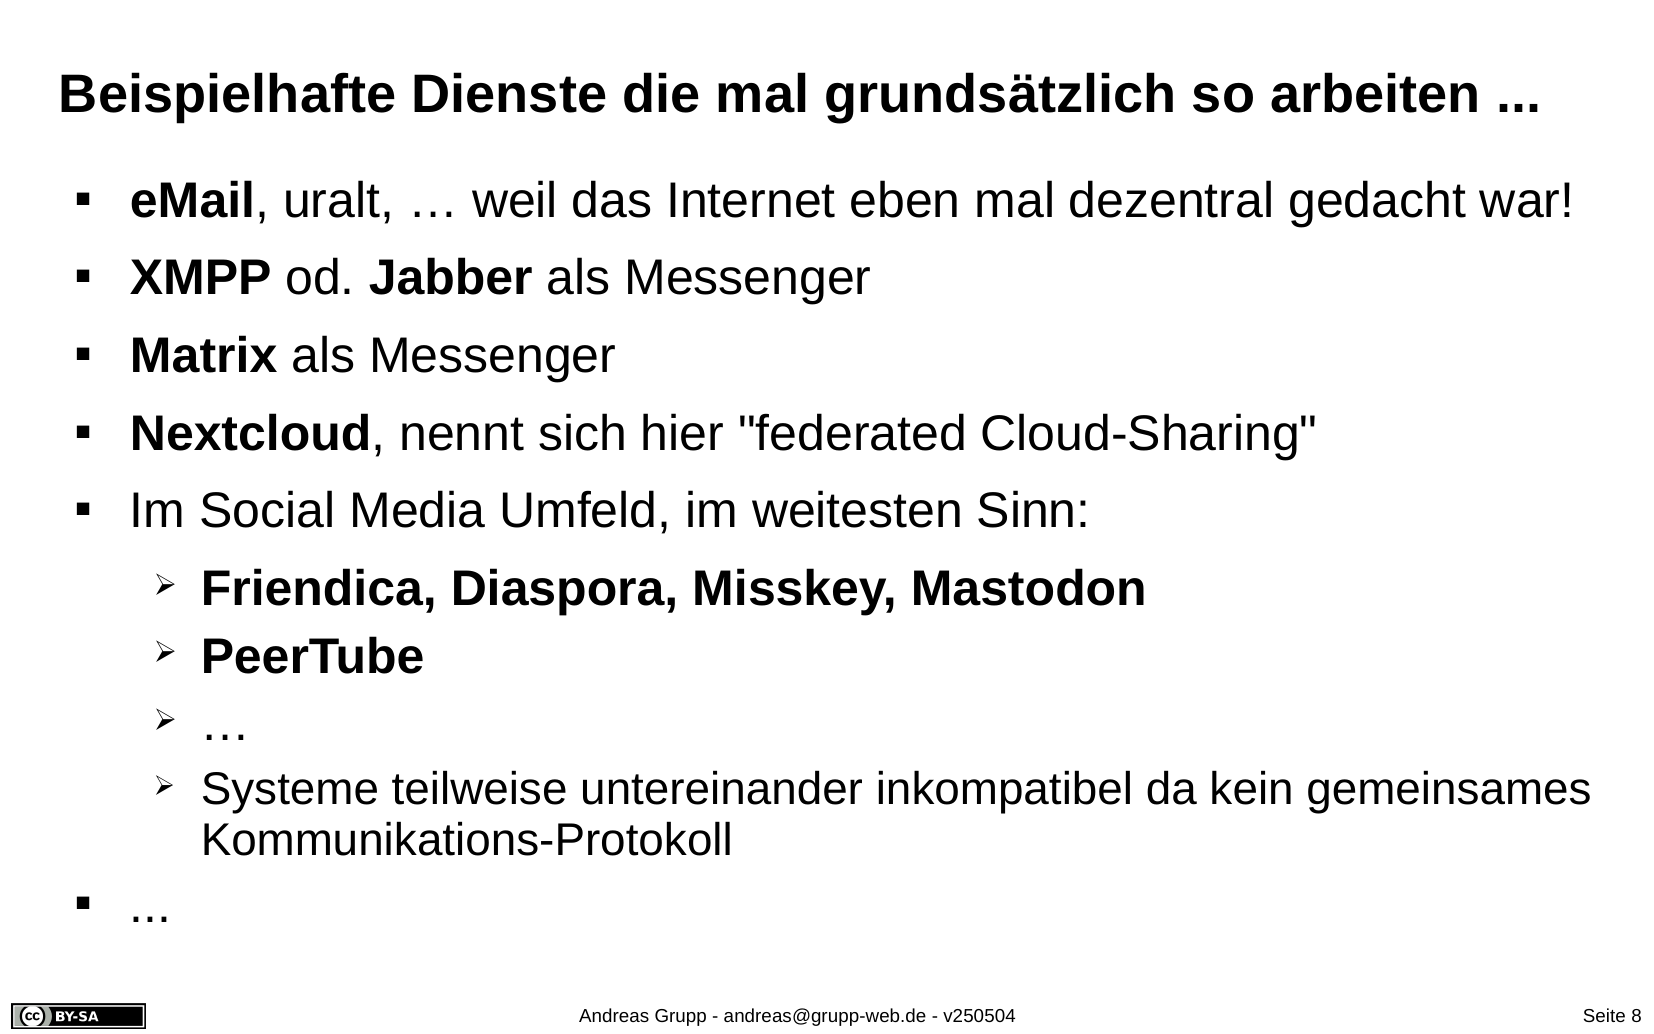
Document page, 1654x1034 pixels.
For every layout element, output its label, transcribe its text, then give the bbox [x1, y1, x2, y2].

list eMail, uralt, … weil das Internet eben mal dezentral gedacht war! XMPP od. Jabber als Messenger Matrix als Messenger Nextcloud, nennt sich hier "federated Cloud-Sharing" Im Social Media Umfeld, im weitesten Sinn: Friendica, Diaspora, Misskey, Mastodon PeerTube … Systeme teilweise untereinander inkompatibel da kein gemeinsames Kommunikations-Protokoll ... [59, 172, 1595, 952]
title Beispielhafte Dienste die mal grundsätzlich so arbeiten ... [59, 24, 1625, 165]
picture [11, 1003, 146, 1029]
